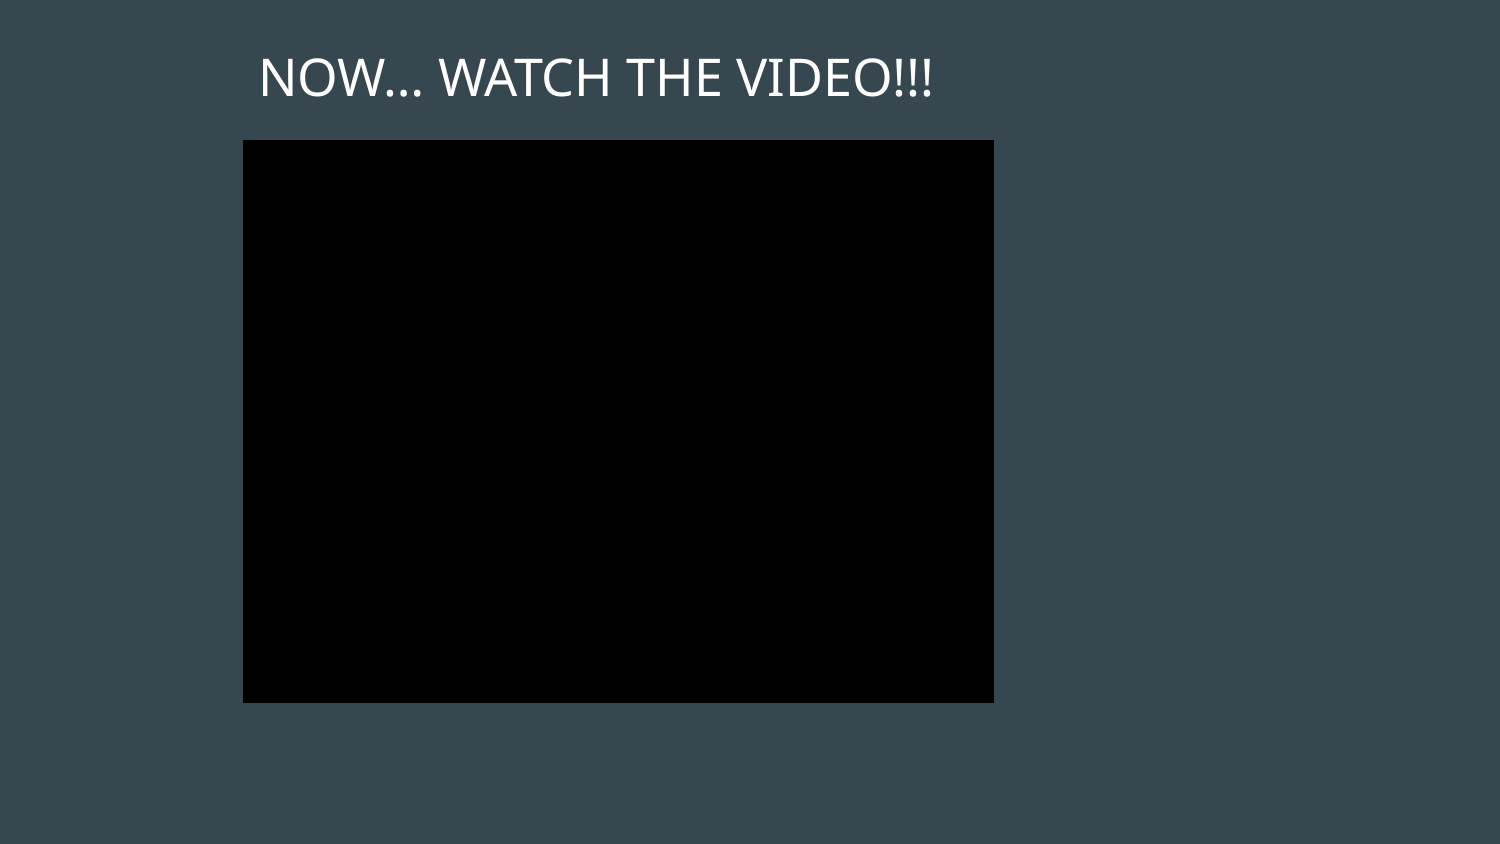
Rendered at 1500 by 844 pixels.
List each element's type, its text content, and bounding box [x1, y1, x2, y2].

picture [243, 140, 994, 704]
text_box NOW… WATCH THE VIDEO!!! [243, 29, 1219, 127]
